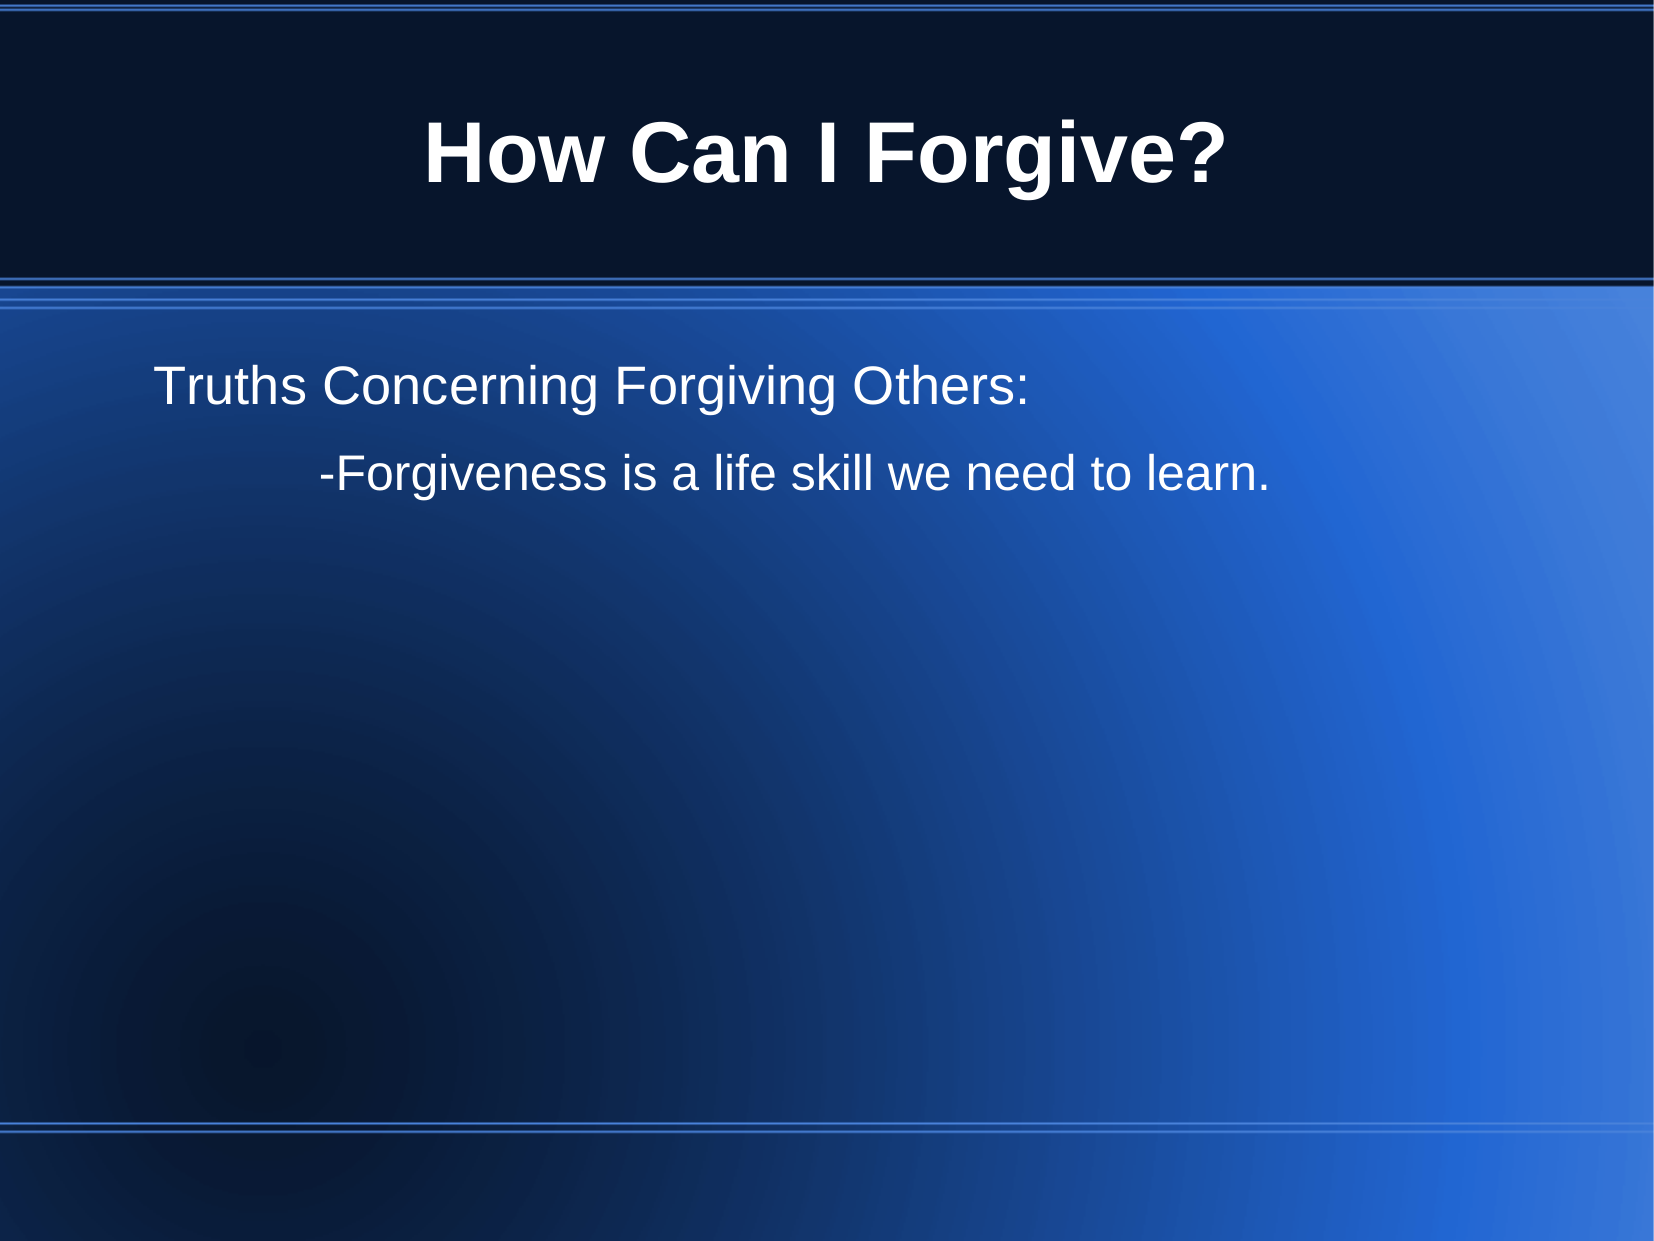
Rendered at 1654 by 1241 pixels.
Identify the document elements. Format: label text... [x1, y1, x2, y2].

list Truths Concerning Forgiving Others: -Forgiveness is a life skill we need to learn. [82, 355, 1571, 1058]
picture [0, 0, 1654, 1241]
title How Can I Forgive? [82, 49, 1571, 257]
